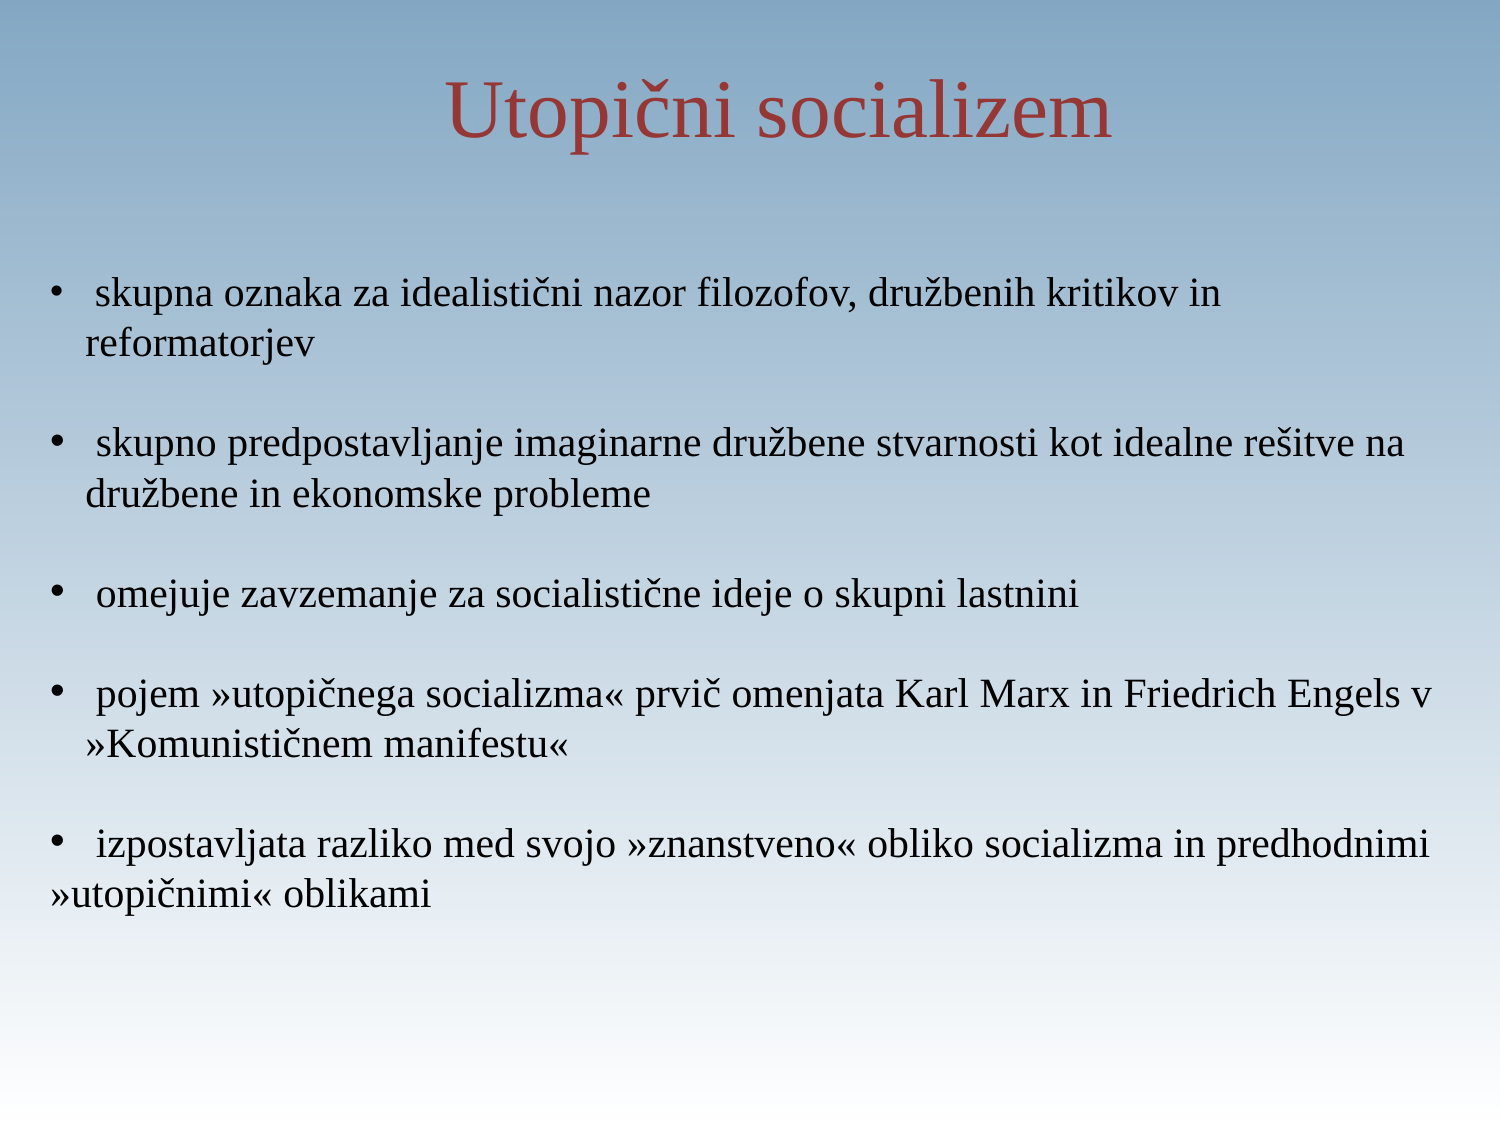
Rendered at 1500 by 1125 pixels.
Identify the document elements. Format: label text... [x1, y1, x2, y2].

text_box Utopični socializem [421, 46, 1137, 162]
text_box skupna oznaka za idealistični nazor filozofov, družbenih kritikov in reformatorjev skupno predpostavljanje imaginarne družbene stvarnosti kot idealne rešitve na družbene in ekonomske probleme omejuje zavzemanje za socialistične ideje o skupni lastnini pojem »utopičnega socializma« prvič omenjata Karl Marx in Friedrich Engels v »Komunističnem manifestu« izpostavljata razliko med svojo »znanstveno« obliko socializma in predhodnimi »utopičnimi« oblikami [35, 257, 1465, 968]
